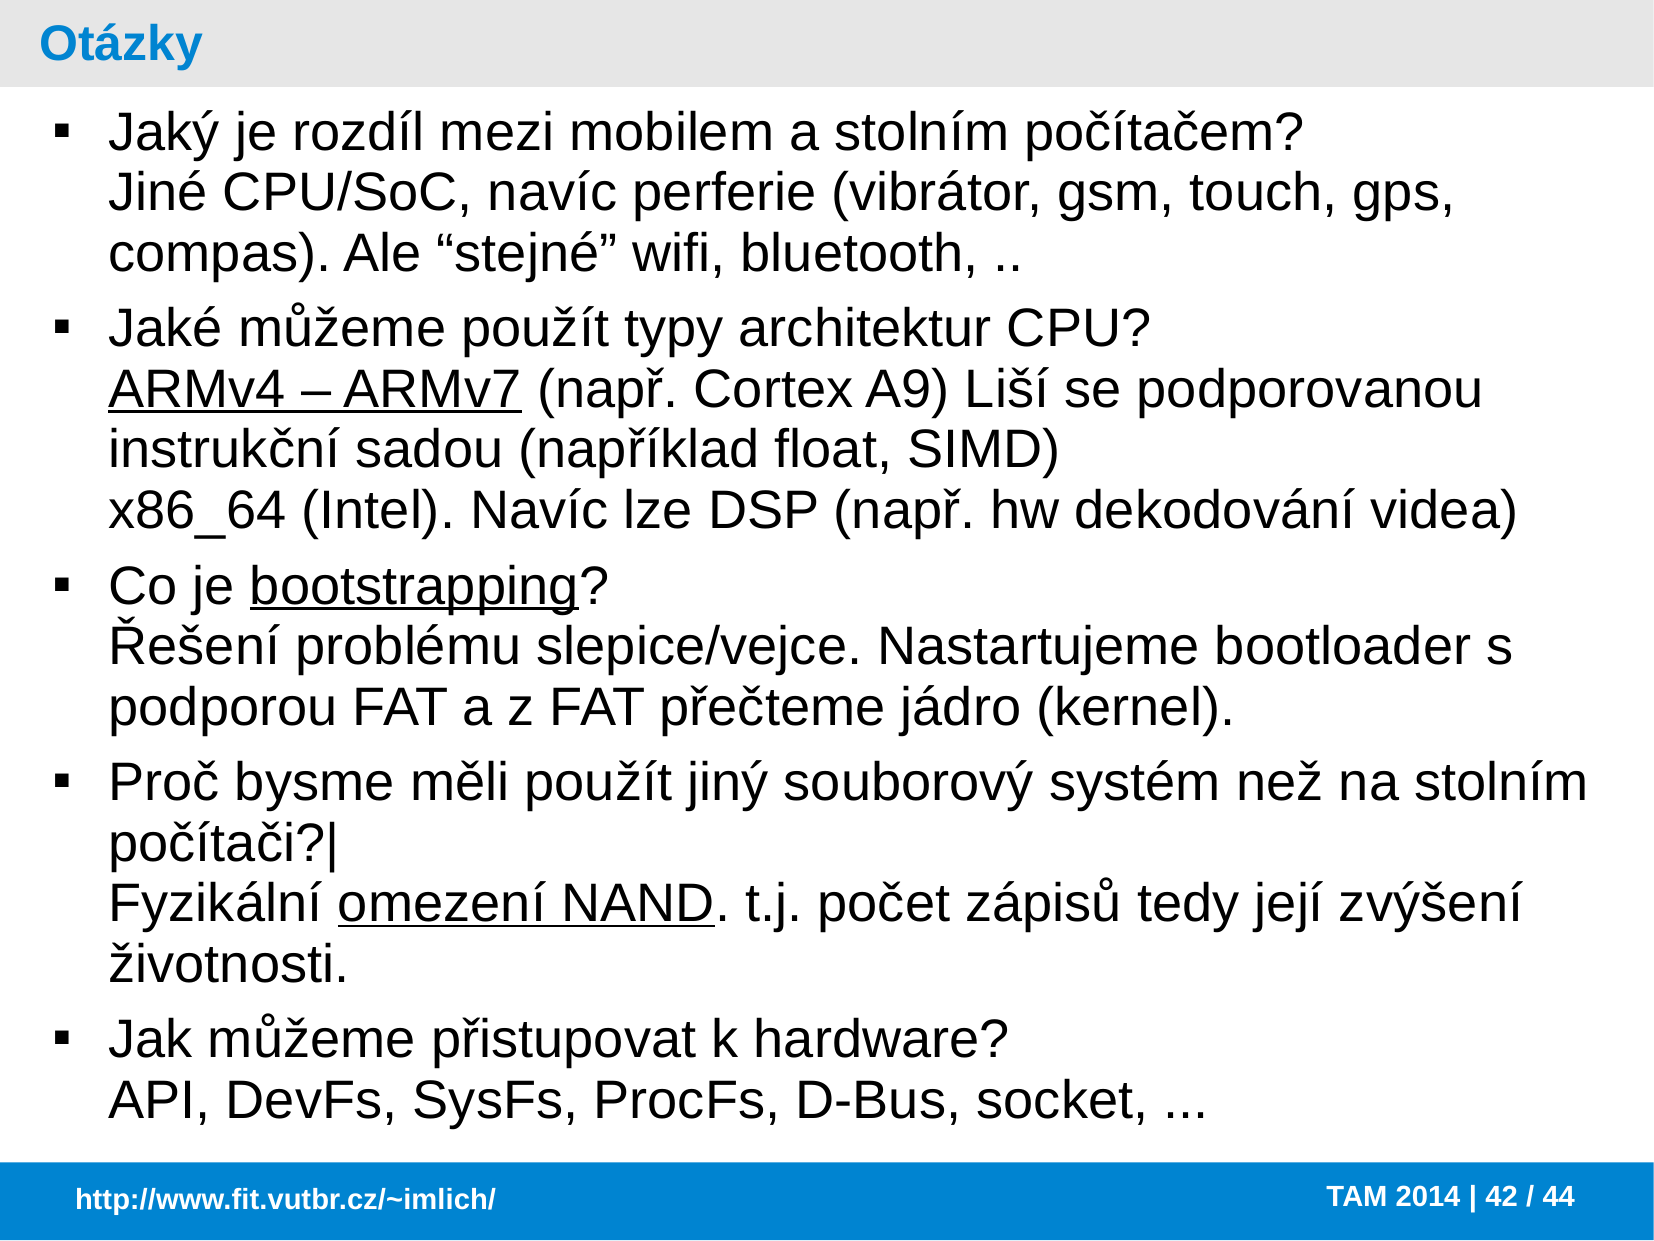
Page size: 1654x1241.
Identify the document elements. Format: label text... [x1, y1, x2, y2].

title Otázky [39, 5, 1615, 81]
list Jaký je rozdíl mezi mobilem a stolním počítačem? Jiné CPU/SoC, navíc perferie (vibrátor, gsm, touch, gps, compas). Ale “stejné” wifi, bluetooth, .. Jaké můžeme použít typy architektur CPU? ARMv4 – ARMv7 (např. Cortex A9) Liší se podporovanou instrukční sadou (například float, SIMD) x86_64 (Intel). Navíc lze DSP (např. hw dekodování videa) Co je bootstrapping? Řešení problému slepice/vejce. Nastartujeme bootloader s podporou FAT a z FAT přečteme jádro (kernel). Proč bysme měli použít jiný souborový systém než na stolním počítači?| Fyzikální omezení NAND. t.j. počet zápisů tedy její zvýšení životnosti. Jak můžeme přistupovat k hardware? API, DevFs, SysFs, ProcFs, D-Bus, socket, ... [37, 101, 1613, 1163]
